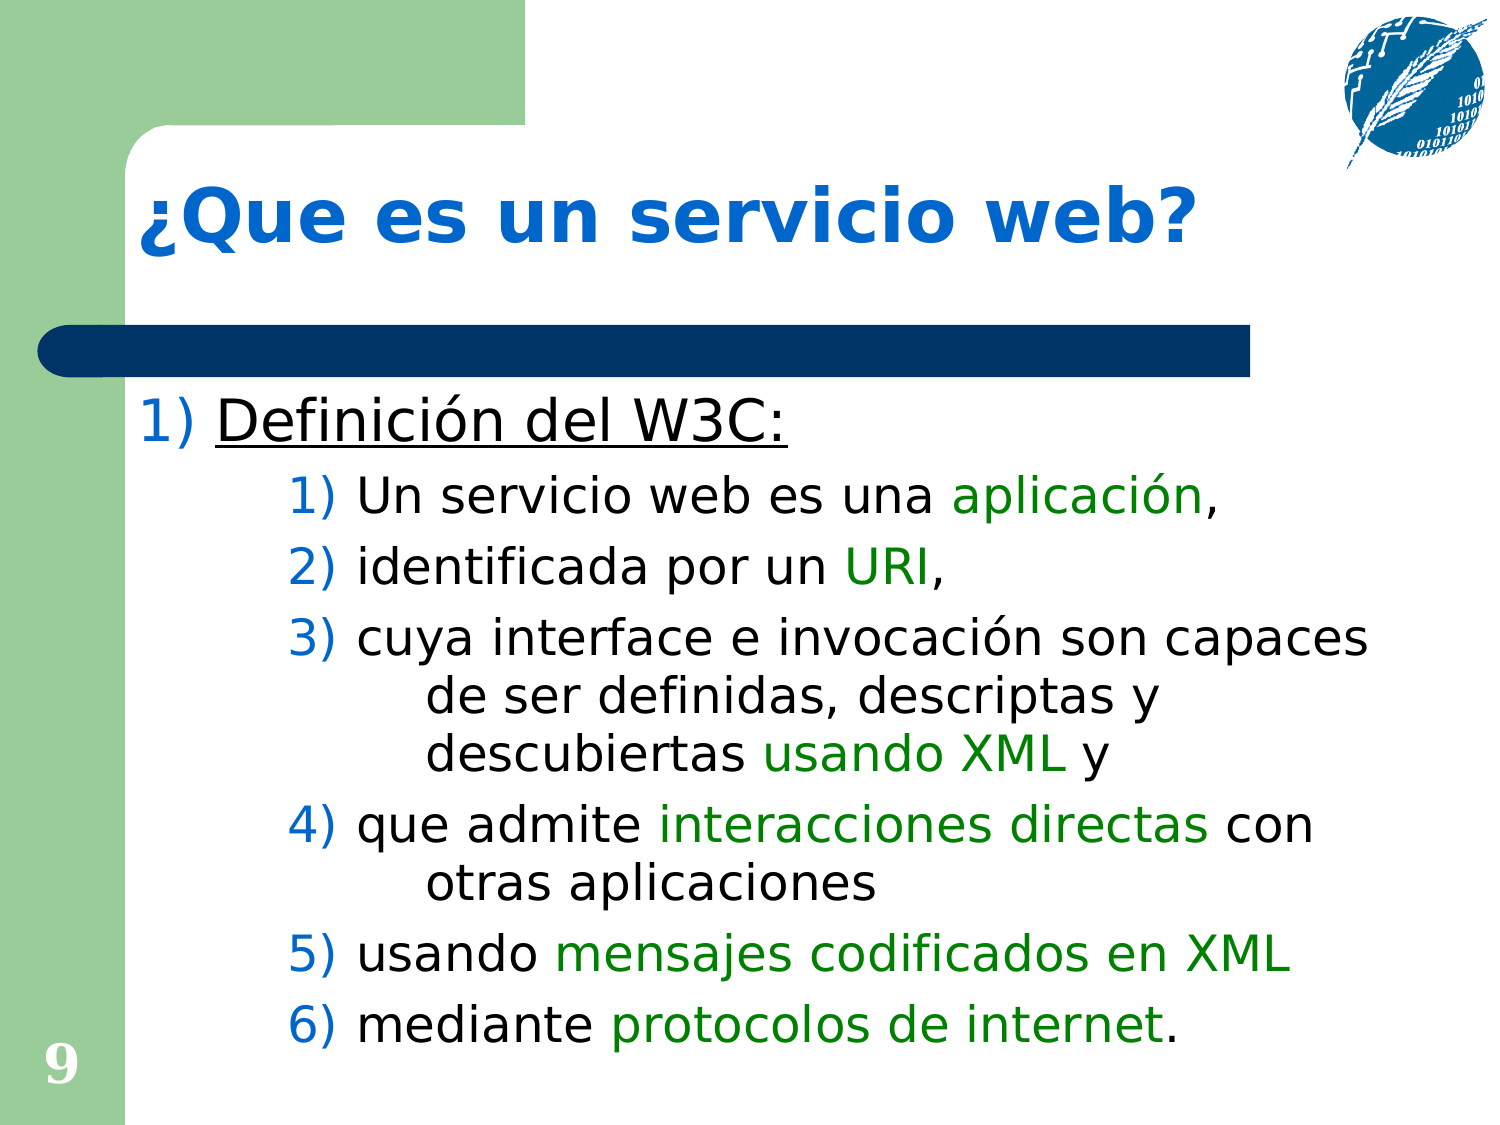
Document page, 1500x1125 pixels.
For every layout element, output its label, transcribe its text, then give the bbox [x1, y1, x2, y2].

picture [1427, 138, 1431, 148]
list Definición del W3C: Un servicio web es una aplicación, identificada por un URI, cuya interface e invocación son capaces de ser definidas, descriptas y descubiertas usando XML y que admite interacciones directas con otras aplicaciones usando mensajes codificados en XML mediante protocolos de internet. [137, 387, 1400, 1054]
picture [1341, 15, 1487, 172]
picture [1436, 127, 1450, 136]
picture [1433, 139, 1440, 147]
picture [1416, 140, 1425, 149]
title ¿Que es un servicio web? [136, 136, 1413, 301]
